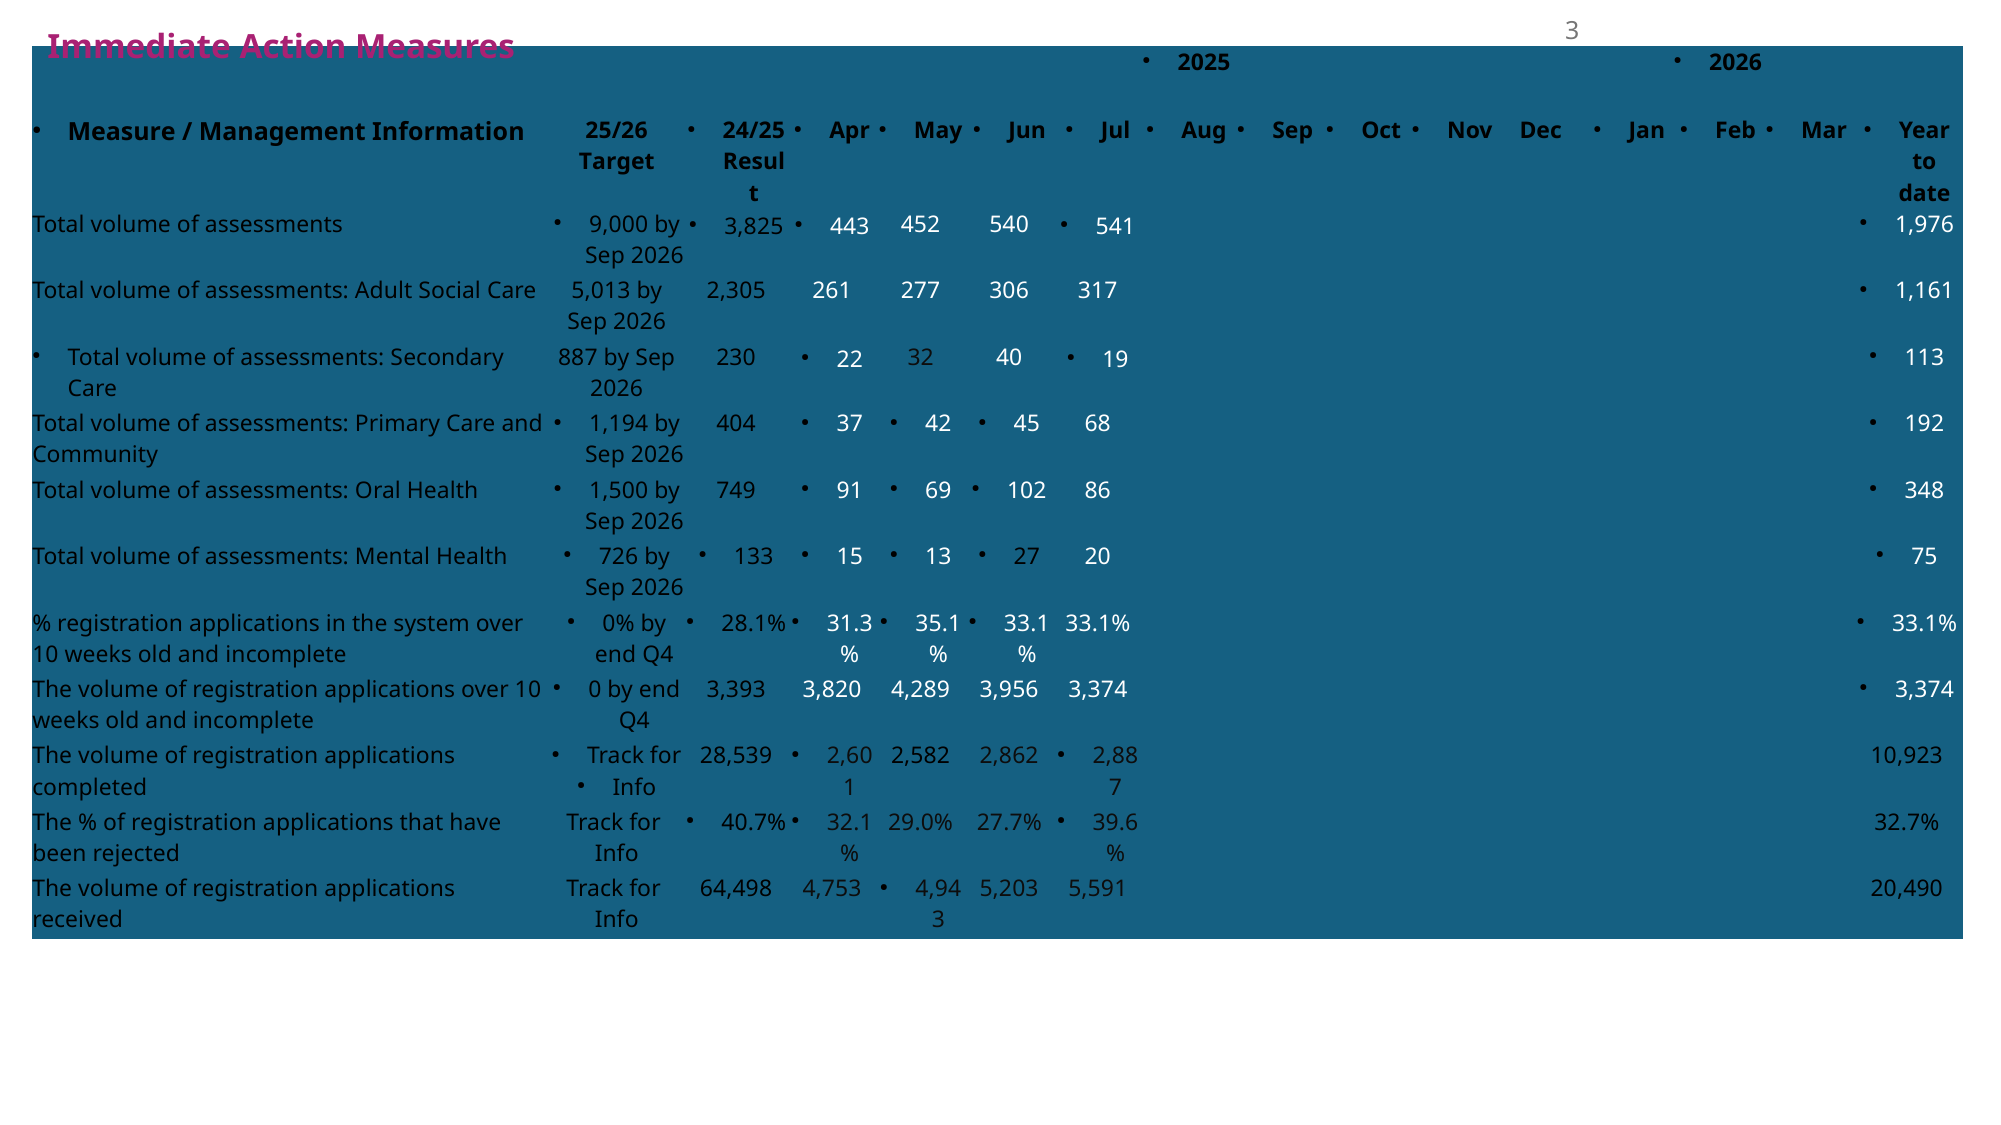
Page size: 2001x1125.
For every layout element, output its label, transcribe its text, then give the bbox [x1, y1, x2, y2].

table_cell [1231, 540, 1319, 606]
table_cell [1319, 341, 1408, 407]
table_cell [1408, 208, 1496, 274]
table_cell [1319, 673, 1408, 739]
table_cell [1762, 540, 1851, 606]
table_cell The volume of registration applications completed [32, 739, 549, 806]
table_cell [1496, 673, 1585, 739]
table_cell 15 [788, 540, 876, 606]
table_cell [1762, 606, 1851, 673]
table_cell [1674, 407, 1762, 474]
table_cell 1,976 [1851, 208, 1963, 274]
table_cell [1319, 872, 1408, 939]
table_cell % registration applications in the system over 10 weeks old and incomplete [32, 606, 549, 673]
table_cell Aug [1142, 114, 1231, 208]
table_cell Nov [1408, 114, 1496, 208]
table_cell [1142, 739, 1231, 806]
table_cell [1142, 208, 1231, 274]
table_cell 3,393 [685, 673, 788, 739]
table_cell 33.1% [965, 606, 1054, 673]
table_cell 3,956 [965, 673, 1054, 739]
table_cell 9,000 by Sep 2026 [549, 208, 685, 274]
table_cell 4,943 [876, 872, 965, 939]
table_cell [1231, 407, 1319, 474]
table_cell 27 [965, 540, 1054, 606]
table_cell 0 by end Q4 [549, 673, 685, 739]
table_cell [1142, 872, 1231, 939]
table_cell 42 [876, 407, 965, 474]
table_cell 2,305 [685, 274, 788, 341]
table_cell The volume of registration applications received [32, 872, 549, 939]
table_cell [1585, 341, 1674, 407]
table_cell 13 [876, 540, 965, 606]
table_cell [1142, 341, 1231, 407]
table_cell [1496, 341, 1585, 407]
table_cell [1585, 274, 1674, 341]
table_cell 2,582 [876, 739, 965, 806]
table_cell Dec [1496, 114, 1585, 208]
table_cell 28.1% [685, 606, 788, 673]
table_cell Jun [965, 114, 1054, 208]
table_cell Apr [788, 114, 876, 208]
table_cell [1496, 274, 1585, 341]
table_cell Total volume of assessments: Secondary Care [32, 341, 549, 407]
table_cell 32.1% [788, 806, 876, 872]
table_cell 3,374 [1054, 673, 1142, 739]
table_cell [1674, 474, 1762, 540]
table_header [32, 74, 549, 114]
table_header 2026 [1585, 62, 1851, 114]
table_header [685, 46, 788, 114]
table_cell [1408, 673, 1496, 739]
table_cell 19 [1054, 341, 1142, 407]
table_cell [1762, 407, 1851, 474]
table_cell [1408, 739, 1496, 806]
table_cell 20,490 [1851, 872, 1963, 939]
table_cell 540 [965, 208, 1054, 274]
table_cell Track for Info [549, 872, 685, 939]
table_cell 68 [1054, 407, 1142, 474]
table_cell [1496, 208, 1585, 274]
table_cell 1,194 by Sep 2026 [549, 407, 685, 474]
table_cell 31.3% [788, 606, 876, 673]
table_cell [1674, 274, 1762, 341]
table_cell [1142, 606, 1231, 673]
table_header [549, 46, 685, 114]
table_cell 64,498 [685, 872, 788, 939]
table_cell [1585, 407, 1674, 474]
table_cell [1585, 208, 1674, 274]
table_cell 45 [965, 407, 1054, 474]
table_cell 29.0% [876, 806, 965, 872]
table_cell Jul [1054, 114, 1142, 208]
table_cell 75 [1851, 540, 1963, 606]
table_cell [1319, 606, 1408, 673]
table_cell 306 [965, 274, 1054, 341]
table_cell 887 by Sep 2026 [549, 341, 685, 407]
table_cell 192 [1851, 407, 1963, 474]
table_cell [1585, 474, 1674, 540]
table_cell 541 [1054, 208, 1142, 274]
table_cell [1408, 407, 1496, 474]
table_cell 27.7% [965, 806, 1054, 872]
table_cell [1674, 540, 1762, 606]
table_cell [1319, 474, 1408, 540]
table_cell 37 [788, 407, 876, 474]
table_cell [1585, 606, 1674, 673]
table_cell Track for Info [549, 806, 685, 872]
table_cell Measure / Management Information [32, 114, 549, 208]
table_cell [1231, 606, 1319, 673]
table_cell [1762, 806, 1851, 872]
table_cell [1674, 673, 1762, 739]
table_cell May [876, 114, 965, 208]
table_cell Sep [1231, 114, 1319, 208]
table_cell [1408, 474, 1496, 540]
table_cell [1762, 872, 1851, 939]
table_cell 4,289 [876, 673, 965, 739]
table_cell Total volume of assessments: Mental Health [32, 540, 549, 606]
table_cell 317 [1054, 274, 1142, 341]
table_cell Year to date [1851, 114, 1963, 208]
table_cell 452 [876, 208, 965, 274]
table_cell 2,887 [1054, 739, 1142, 806]
table_cell Total volume of assessments: Primary Care and Community [32, 407, 549, 474]
table_cell Oct [1319, 114, 1408, 208]
table_cell 33.1% [1054, 606, 1142, 673]
table_cell 1,161 [1851, 274, 1963, 341]
table_cell [1674, 606, 1762, 673]
table_cell 3,374 [1851, 673, 1963, 739]
table_cell [1408, 806, 1496, 872]
table_cell 277 [876, 274, 965, 341]
table_cell 113 [1851, 341, 1963, 407]
table_cell Feb [1674, 114, 1762, 208]
title Immediate Action Measures [32, 17, 661, 74]
table_cell The % of registration applications that have been rejected [32, 806, 549, 872]
table_cell 2,601 [788, 739, 876, 806]
table_cell [1231, 341, 1319, 407]
table_cell [1585, 806, 1674, 872]
table_cell [1231, 208, 1319, 274]
table_cell [1142, 673, 1231, 739]
table_cell [1319, 407, 1408, 474]
table_cell 86 [1054, 474, 1142, 540]
table_cell [1231, 274, 1319, 341]
table_cell [1231, 739, 1319, 806]
table_cell 91 [788, 474, 876, 540]
table_cell 261 [788, 274, 876, 341]
table_cell [1408, 872, 1496, 939]
table_cell [1496, 407, 1585, 474]
table_cell 404 [685, 407, 788, 474]
table_cell 69 [876, 474, 965, 540]
table_cell [1319, 739, 1408, 806]
table_cell 40 [965, 341, 1054, 407]
table_cell [1496, 739, 1585, 806]
table_cell [1231, 474, 1319, 540]
table_cell 230 [685, 341, 788, 407]
table_cell [1762, 274, 1851, 341]
table_cell 3,825 [685, 208, 788, 274]
table_cell [1585, 673, 1674, 739]
table_cell 5,203 [965, 872, 1054, 939]
table_cell [1496, 872, 1585, 939]
table_cell [1142, 407, 1231, 474]
table_cell [1319, 806, 1408, 872]
table_cell [1408, 606, 1496, 673]
table_cell [1142, 474, 1231, 540]
table_cell 39.6% [1054, 806, 1142, 872]
table_cell 5,013 by Sep 2026 [549, 274, 685, 341]
table_cell 35.1% [876, 606, 965, 673]
table_cell 22 [788, 341, 876, 407]
table_cell [1674, 208, 1762, 274]
table_cell [1496, 806, 1585, 872]
table_cell [1674, 341, 1762, 407]
table_cell [1496, 606, 1585, 673]
table_cell [1496, 540, 1585, 606]
table_cell 133 [685, 540, 788, 606]
table_cell [1408, 274, 1496, 341]
table_cell [1585, 872, 1674, 939]
table_cell 5,591 [1054, 872, 1142, 939]
table_cell [1408, 540, 1496, 606]
table_cell [1231, 806, 1319, 872]
table_cell 348 [1851, 474, 1963, 540]
table_cell 28,539 [685, 739, 788, 806]
table_cell [1674, 806, 1762, 872]
table_cell The volume of registration applications over 10 weeks old and incomplete [32, 673, 549, 739]
table_cell [1762, 208, 1851, 274]
table_cell [1674, 872, 1762, 939]
table_cell 0% by end Q4 [549, 606, 685, 673]
table_cell [1585, 739, 1674, 806]
table_cell 1,500 by Sep 2026 [549, 474, 685, 540]
table_cell Mar [1762, 114, 1851, 208]
table_cell 20 [1054, 540, 1142, 606]
table_cell 3,820 [788, 673, 876, 739]
table_cell [1319, 274, 1408, 341]
table_cell [1762, 474, 1851, 540]
table_cell 24/25 Result [685, 114, 788, 208]
table_cell [1319, 208, 1408, 274]
table_cell [1762, 739, 1851, 806]
table_header [1851, 62, 1963, 114]
table_cell [1762, 341, 1851, 407]
table_header 2025 [788, 46, 1585, 114]
table_cell Total volume of assessments: Oral Health [32, 474, 549, 540]
table_cell Jan [1585, 114, 1674, 208]
table_cell 25/26 Target [549, 114, 685, 208]
table_cell Track for Info [549, 739, 685, 806]
table_cell 102 [965, 474, 1054, 540]
table_cell 10,923 [1851, 739, 1963, 806]
table_cell 32.7% [1851, 806, 1963, 872]
text_box 3 [1550, 1, 2000, 62]
table_cell 4,753 [788, 872, 876, 939]
table_cell 443 [788, 208, 876, 274]
table_cell 40.7% [685, 806, 788, 872]
table_cell [1319, 540, 1408, 606]
table_cell 33.1% [1851, 606, 1963, 673]
table_cell [1142, 540, 1231, 606]
table_cell [1408, 341, 1496, 407]
table_cell 749 [685, 474, 788, 540]
table_cell [1674, 739, 1762, 806]
table_cell Total volume of assessments [32, 208, 549, 274]
table_cell [1496, 474, 1585, 540]
table_cell Total volume of assessments: Adult Social Care [32, 274, 549, 341]
table_cell 726 by Sep 2026 [549, 540, 685, 606]
table_cell [1585, 540, 1674, 606]
table_cell [1142, 806, 1231, 872]
table_cell [1231, 673, 1319, 739]
table_cell 2,862 [965, 739, 1054, 806]
table_cell [1762, 673, 1851, 739]
table_cell [1231, 872, 1319, 939]
table_cell 32 [876, 341, 965, 407]
table_cell [1142, 274, 1231, 341]
